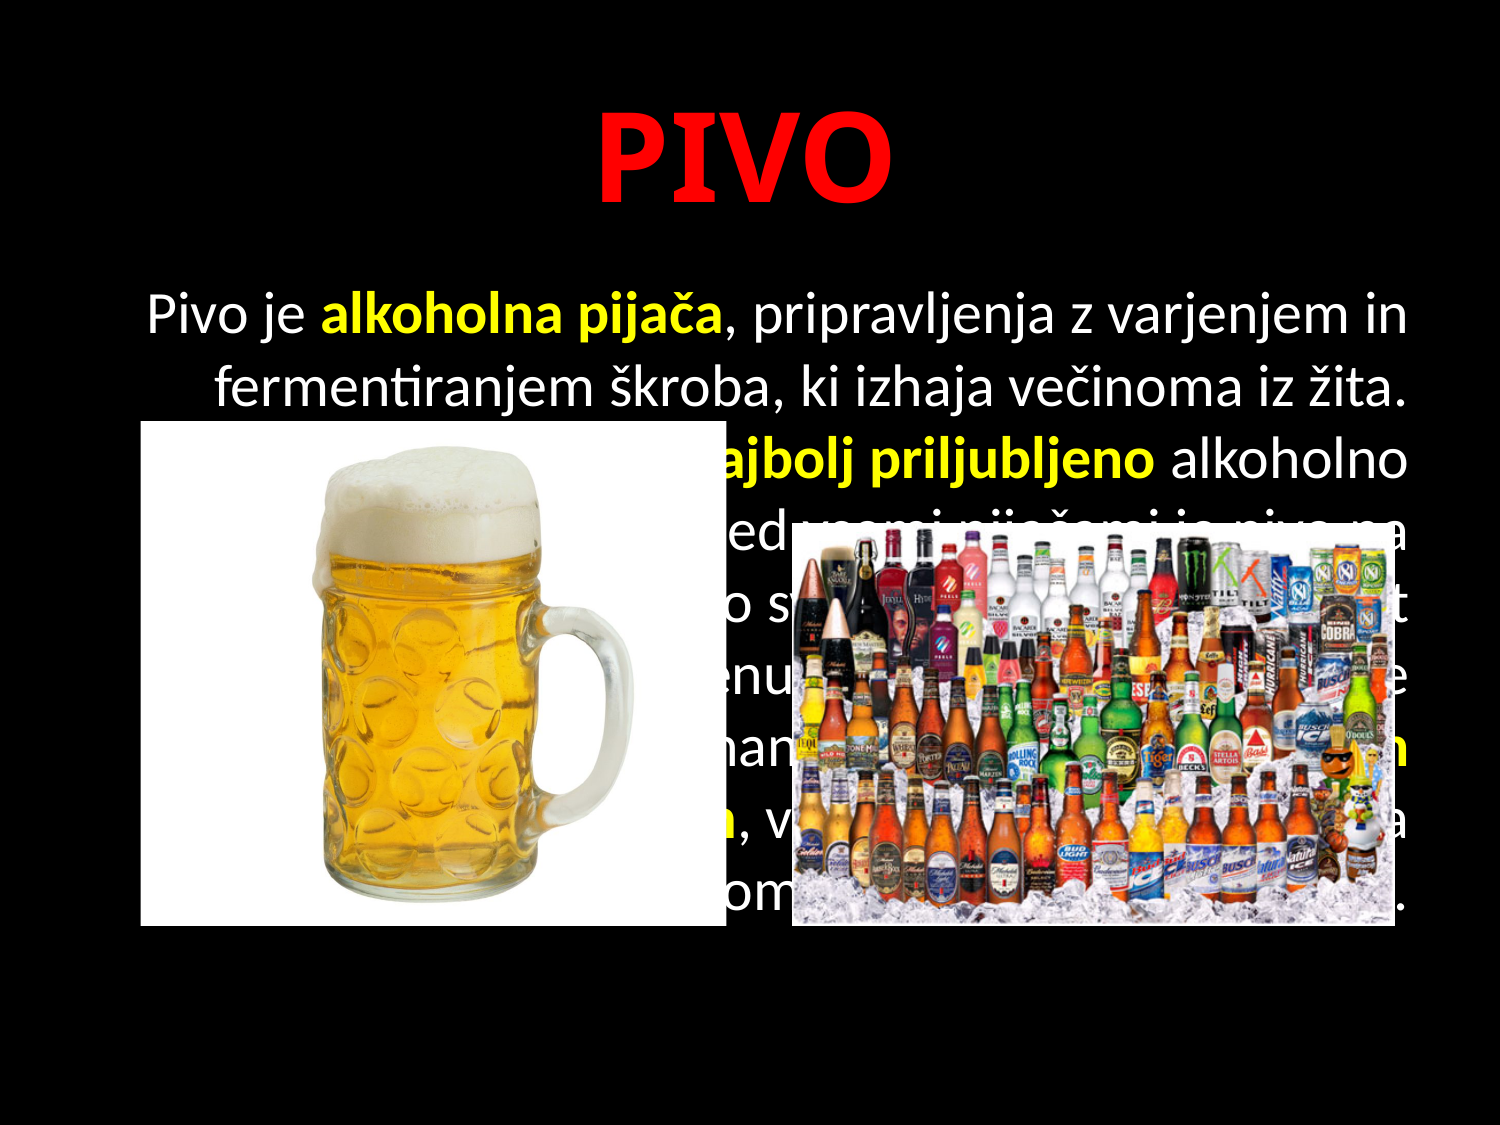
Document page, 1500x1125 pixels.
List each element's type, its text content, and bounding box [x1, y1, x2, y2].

picture [792, 523, 1395, 926]
title PIVO [70, 58, 1421, 247]
picture [140, 421, 727, 926]
list Pivo je alkoholna pijača, pripravljenja z varjenjem in fermentiranjem škroba, ki izhaja večinoma iz žita. Velja za najstarejšo in najbolj priljubljeno alkoholno pijačo na svetu. Med vsemi pijačami je pivo na tretjem mestu po svetovni porabi. Dejavnost proizvodnje piva imenujemo pivovarstvo. Pivo je bilo v zgodovini poznano že starim Egipčanom in Mezopotamcem, vendar so bila njihova piva popolnoma drugačna od današnjih. [70, 262, 1425, 1005]
